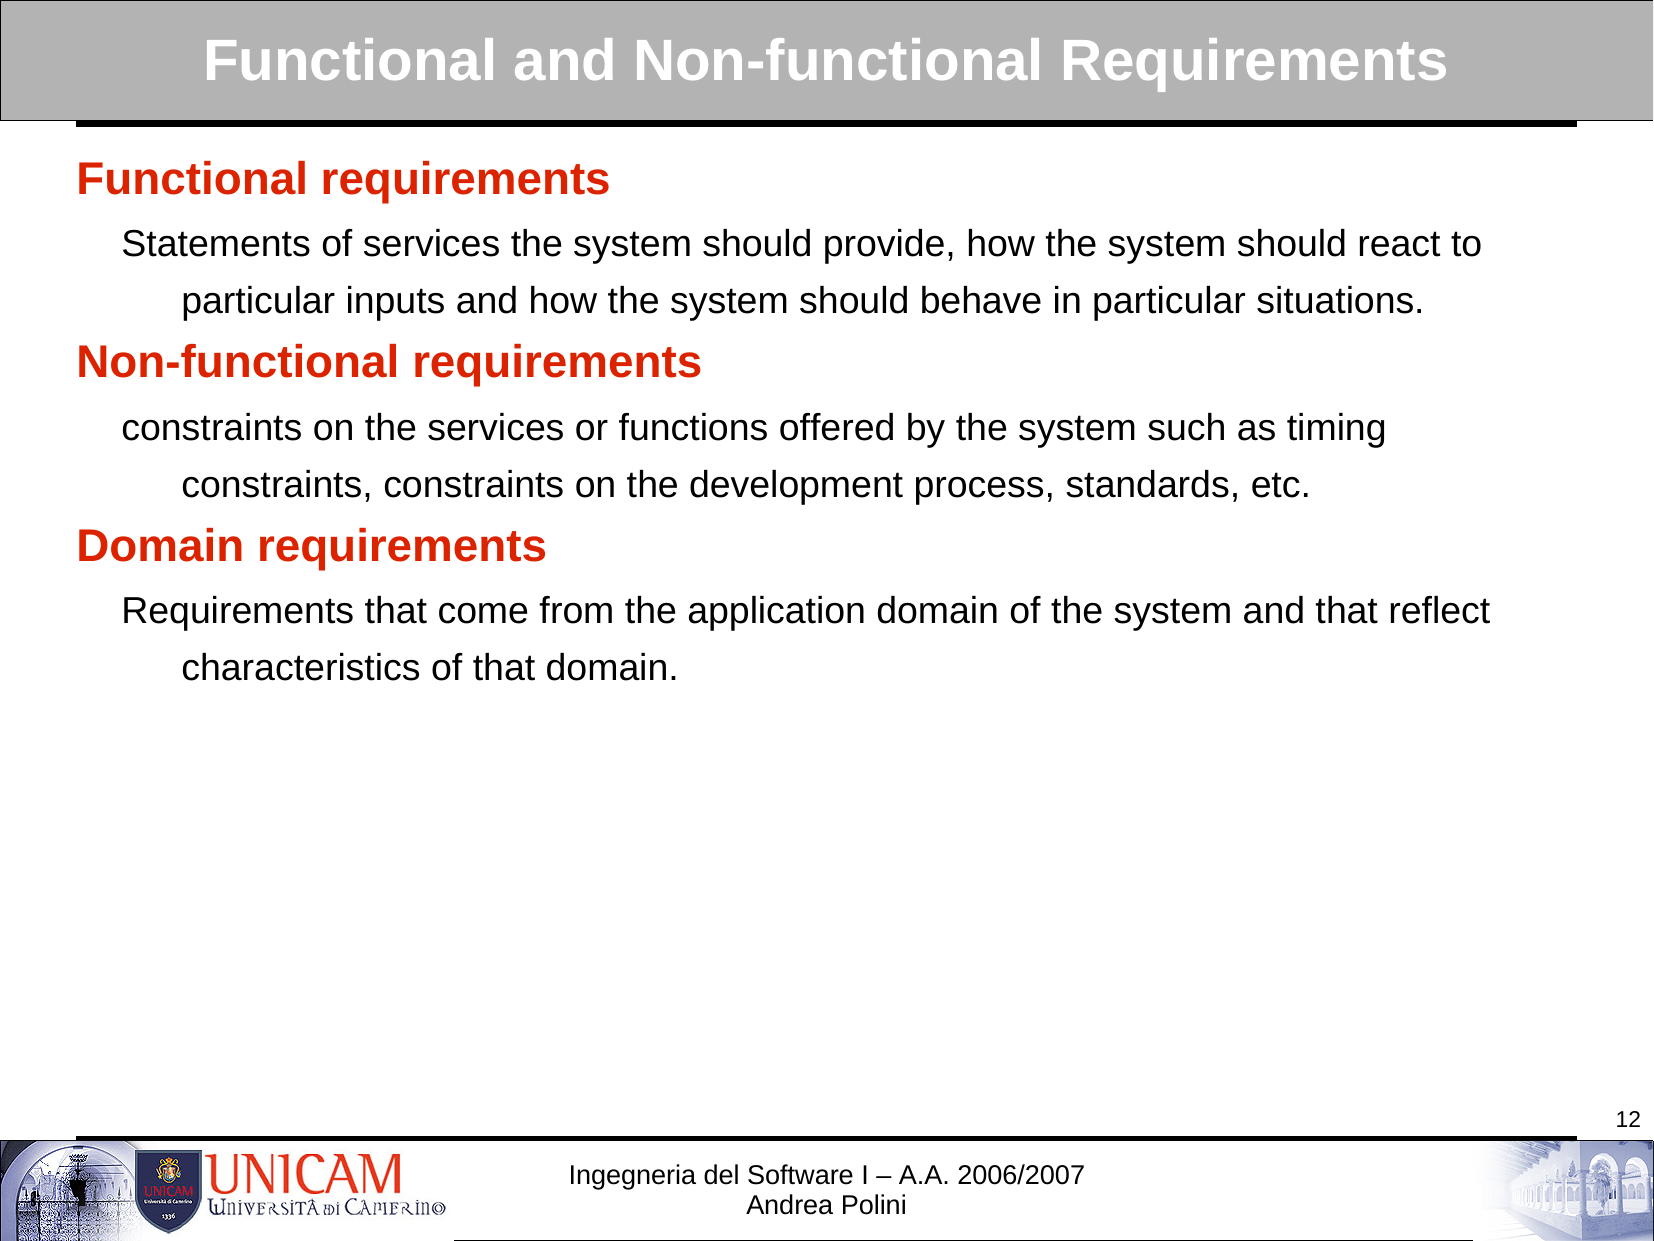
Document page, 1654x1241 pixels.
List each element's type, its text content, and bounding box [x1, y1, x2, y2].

list Functional requirements Statements of services the system should provide, how the system should react to particular inputs and how the system should behave in particular situations. Non-functional requirements constraints on the services or functions offered by the system such as timing constraints, constraints on the development process, standards, etc. Domain requirements Requirements that come from the application domain of the system and that reflect characteristics of that domain. [76, 152, 1577, 841]
picture [0, 1141, 454, 1241]
title Functional and Non-functional Requirements [0, 0, 1653, 121]
picture [1473, 1141, 1654, 1241]
